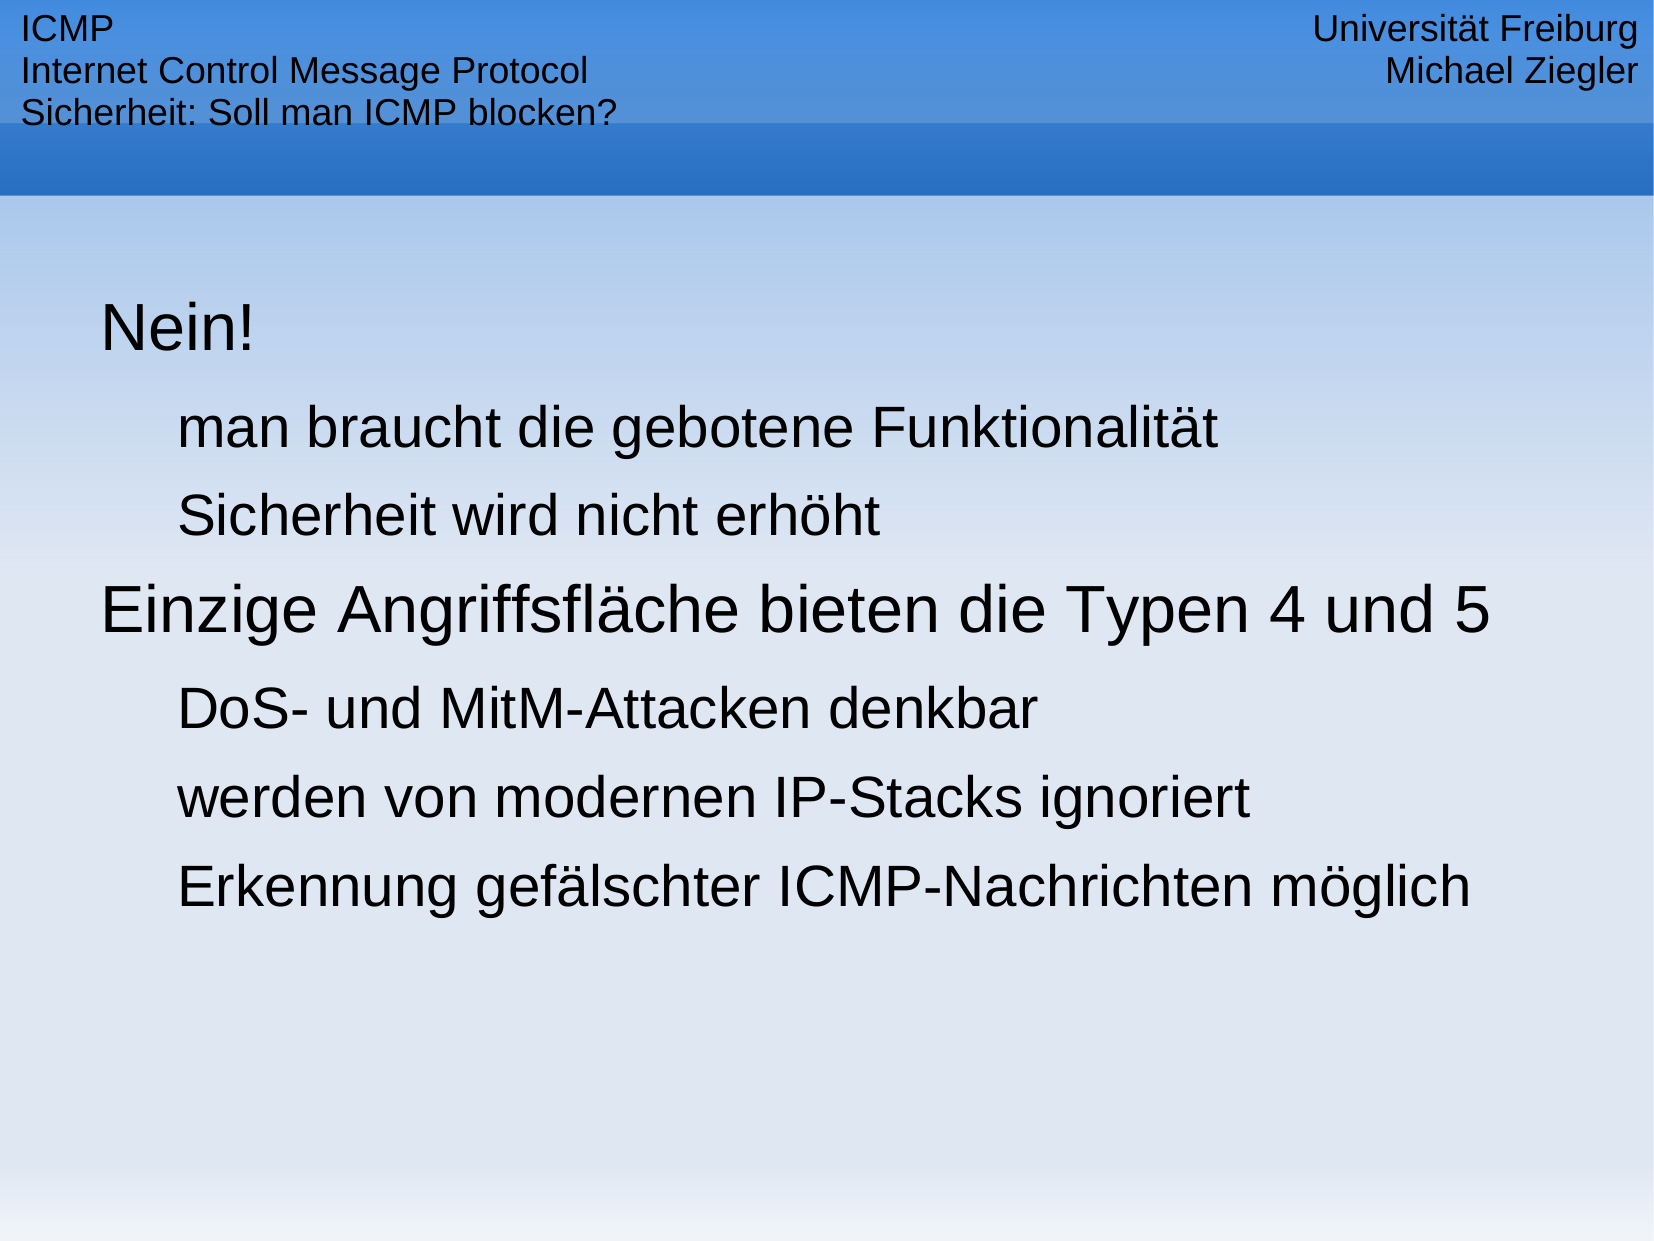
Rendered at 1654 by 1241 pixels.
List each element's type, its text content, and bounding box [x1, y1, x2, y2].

text_box ICMP Internet Control Message Protocol Sicherheit: Soll man ICMP blocken? [5, 0, 715, 183]
list Nein! man braucht die gebotene Funktionalität Sicherheit wird nicht erhöht Einzige Angriffsfläche bieten die Typen 4 und 5 DoS- und MitM-Attacken denkbar werden von modernen IP-Stacks ignoriert Erkennung gefälschter ICMP-Nachrichten möglich [82, 290, 1571, 1109]
picture [0, 0, 1654, 1241]
text_box Universität Freiburg Michael Ziegler [1210, 0, 1654, 183]
